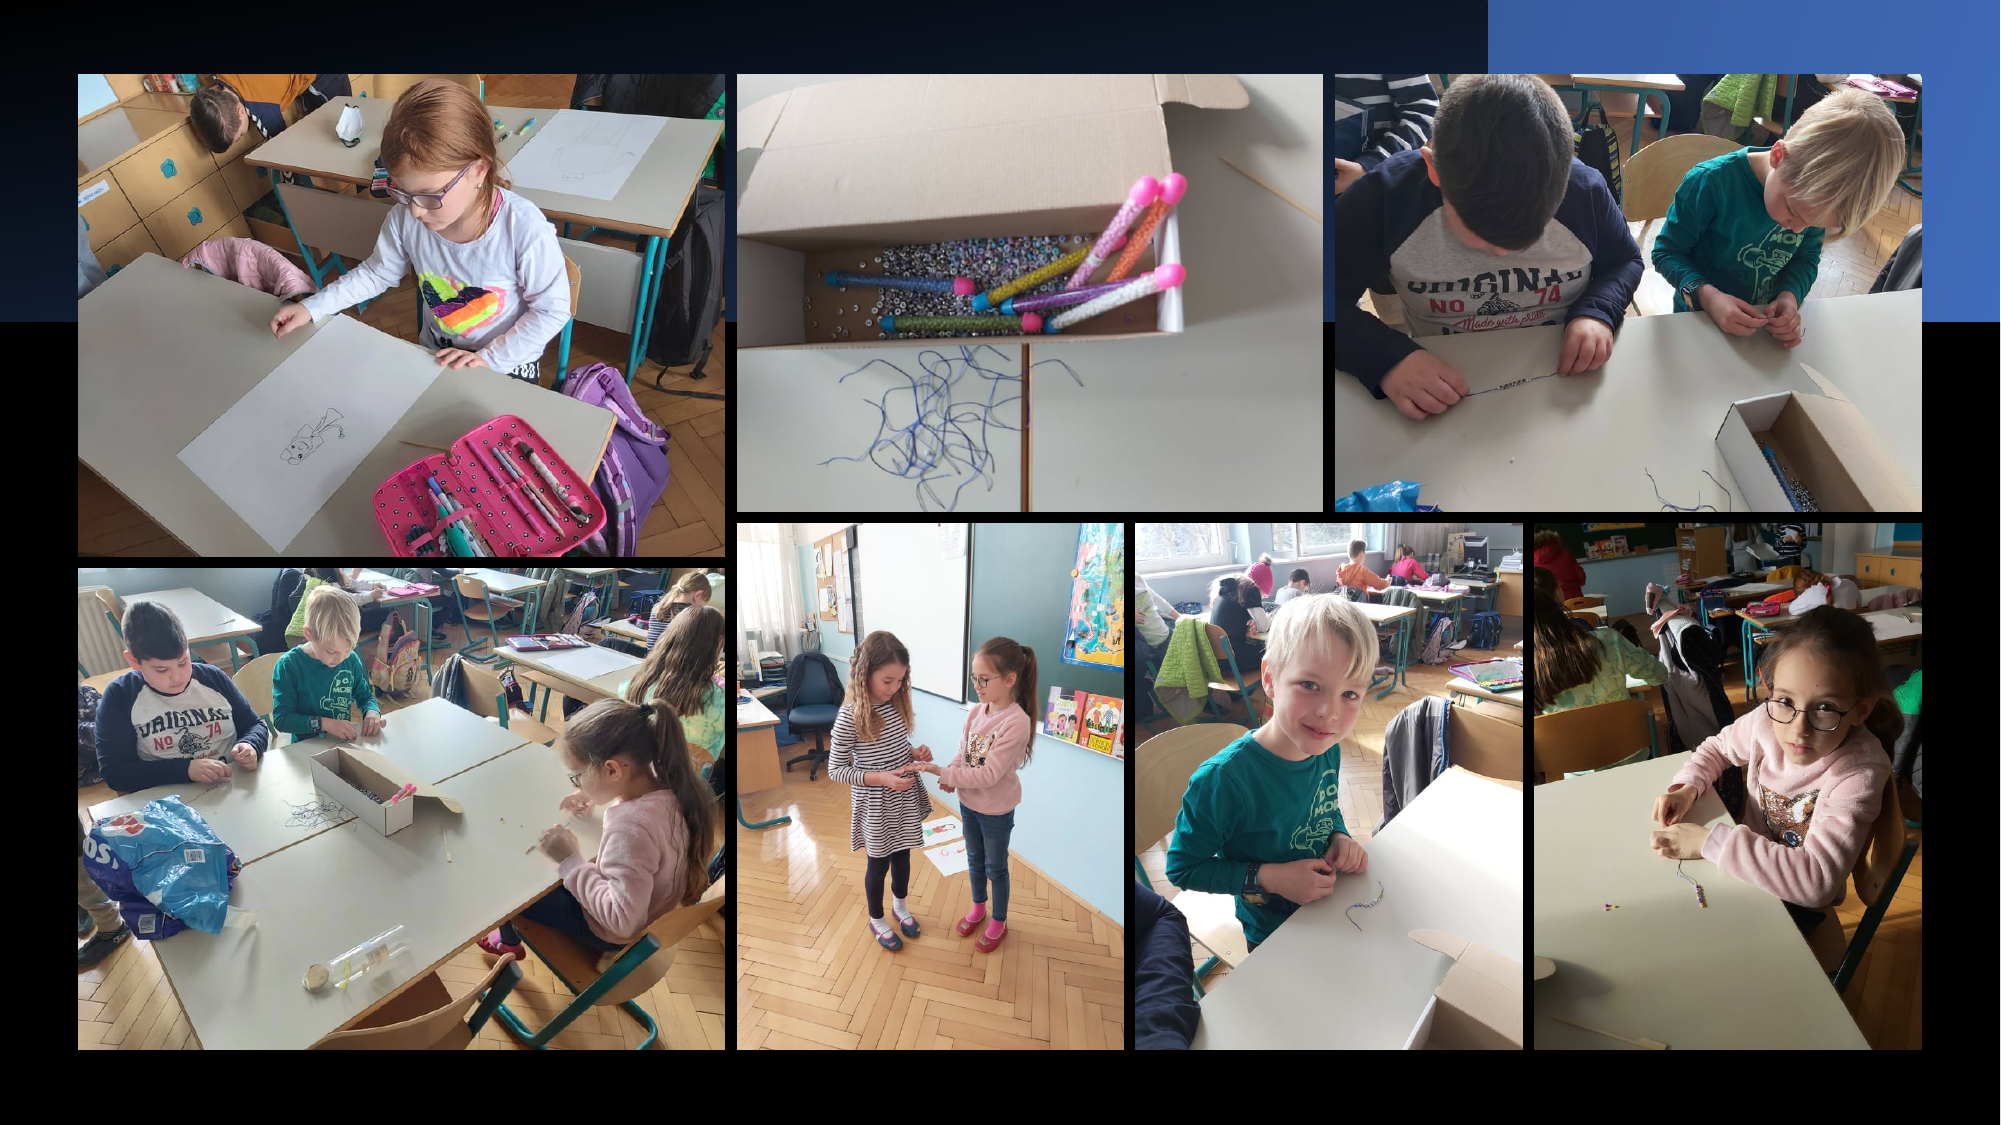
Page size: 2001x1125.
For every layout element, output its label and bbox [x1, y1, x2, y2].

picture [737, 75, 1323, 512]
picture [737, 523, 1124, 1050]
picture [1534, 523, 1922, 1050]
picture [1135, 523, 1523, 1050]
picture [78, 75, 725, 557]
picture [78, 568, 725, 1051]
picture [1335, 75, 1922, 512]
text_box [0, 0, 2000, 1125]
